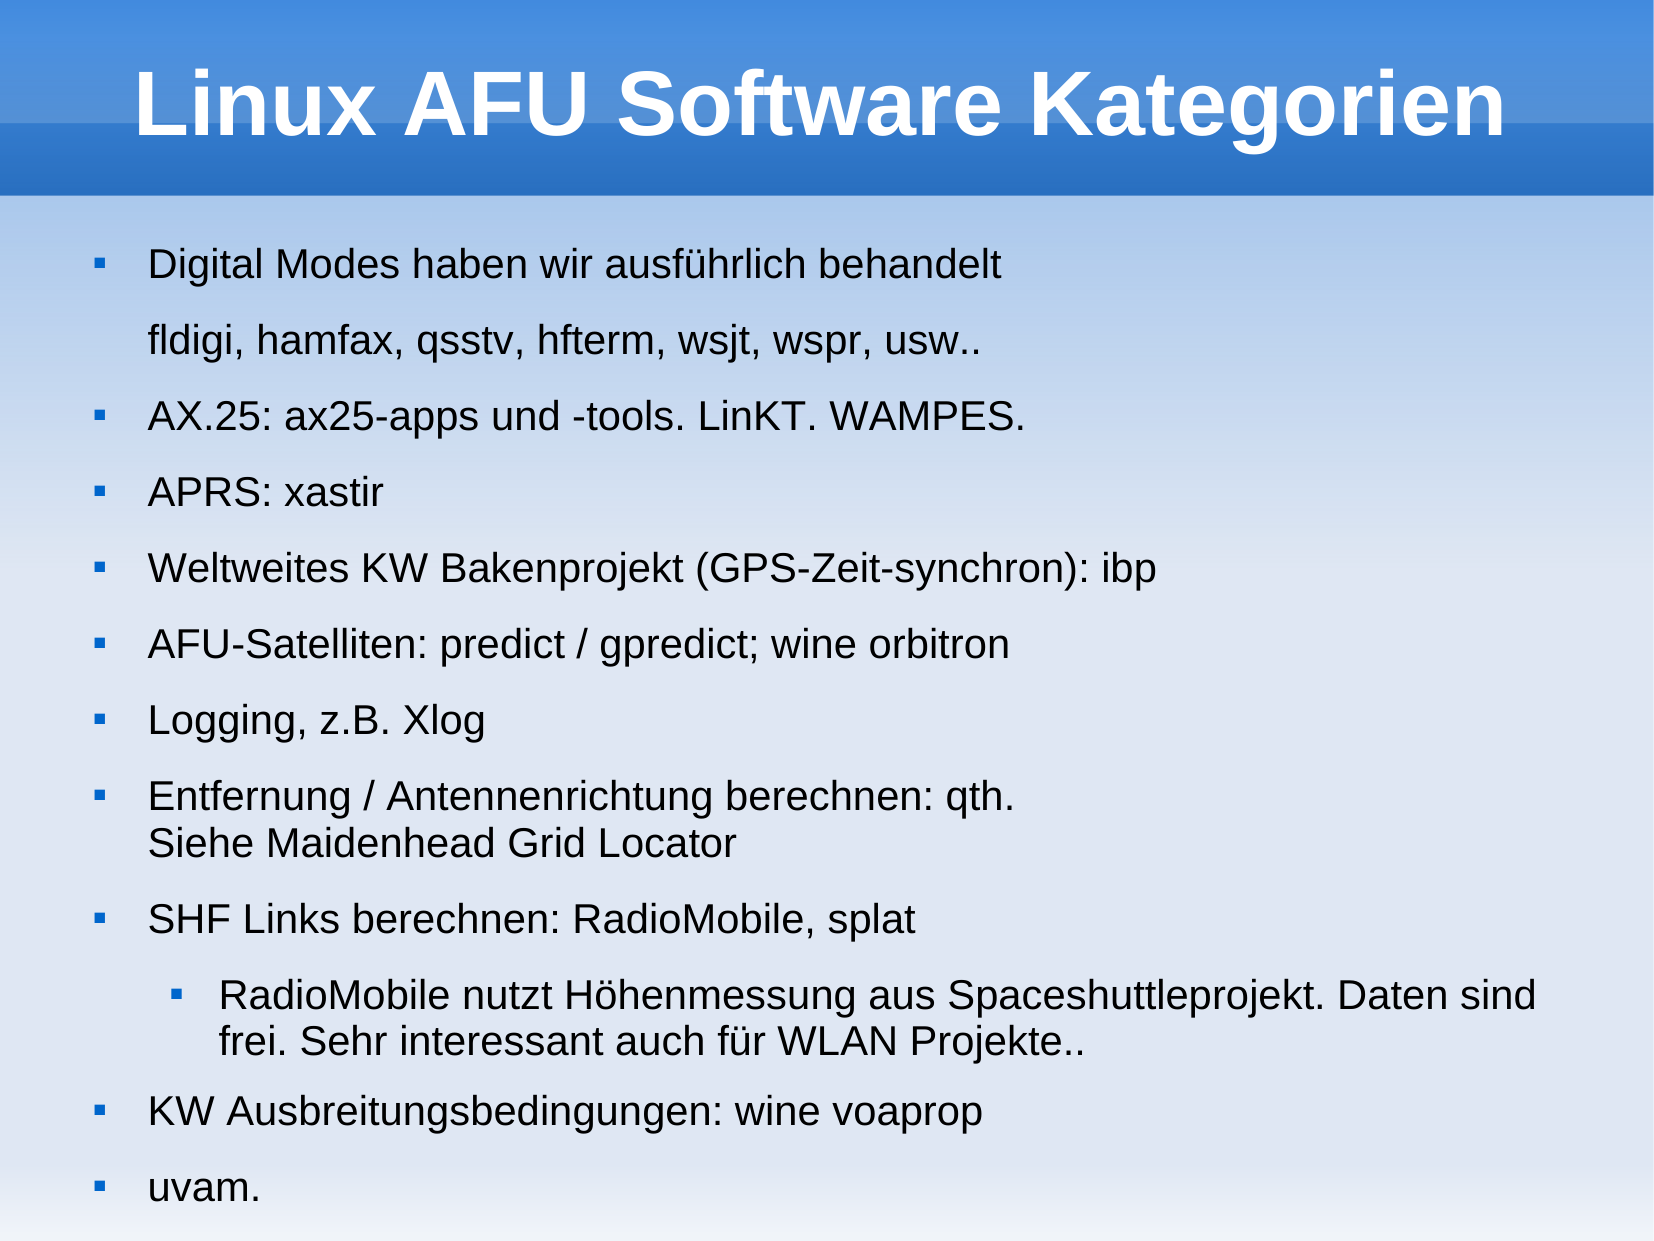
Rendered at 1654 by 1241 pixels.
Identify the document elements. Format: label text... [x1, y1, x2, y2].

picture [0, 0, 1654, 1241]
title Linux AFU Software Kategorien [76, 7, 1565, 200]
list Digital Modes haben wir ausführlich behandelt fldigi, hamfax, qsstv, hfterm, wsjt, wspr, usw.. AX.25: ax25-apps und -tools. LinKT. WAMPES. APRS: xastir Weltweites KW Bakenprojekt (GPS-Zeit-synchron): ibp AFU-Satelliten: predict / gpredict; wine orbitron Logging, z.B. Xlog Entfernung / Antennenrichtung berechnen: qth. Siehe Maidenhead Grid Locator SHF Links berechnen: RadioMobile, splat RadioMobile nutzt Höhenmessung aus Spaceshuttleprojekt. Daten sind frei. Sehr interessant auch für WLAN Projekte.. KW Ausbreitungsbedingungen: wine voaprop uvam. [76, 241, 1565, 1211]
